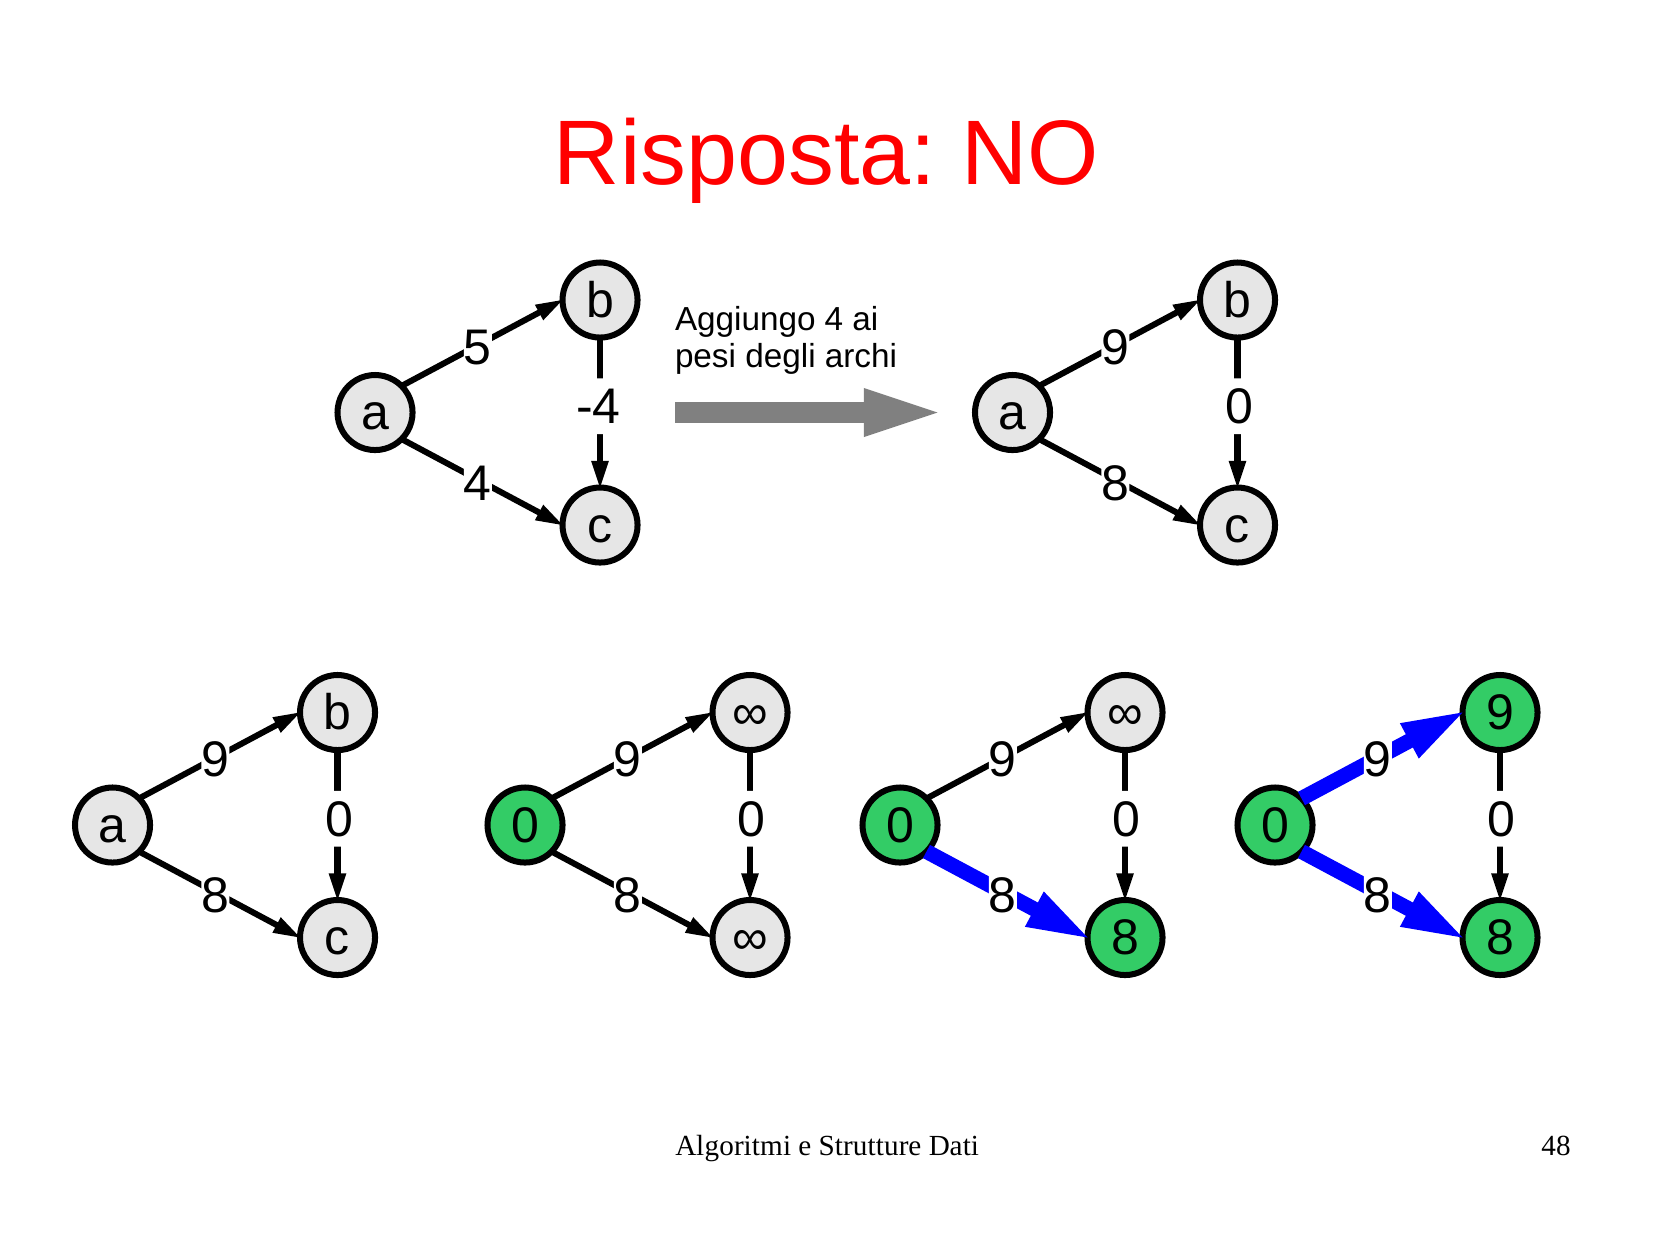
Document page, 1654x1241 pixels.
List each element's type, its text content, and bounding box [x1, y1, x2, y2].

text_box 9 [201, 731, 230, 788]
text_box 0 [862, 787, 938, 863]
text_box c [1200, 487, 1276, 563]
text_box 4 [463, 455, 492, 511]
text_box 0 [1225, 378, 1271, 435]
text_box 9 [1101, 319, 1130, 376]
text_box 0 [1237, 787, 1313, 863]
text_box 0 [487, 787, 563, 863]
text_box 8 [1462, 900, 1538, 976]
text_box 5 [463, 319, 492, 376]
text_box ∞ [712, 900, 788, 976]
text_box 8 [1101, 455, 1130, 511]
text_box 0 [325, 790, 371, 847]
text_box c [562, 487, 638, 563]
text_box b [562, 262, 638, 338]
text_box Aggiungo 4 ai pesi degli archi [675, 300, 938, 383]
text_box a [975, 375, 1051, 451]
text_box b [1200, 262, 1276, 338]
title Risposta: NO [82, 49, 1571, 257]
text_box -4 [576, 378, 621, 435]
text_box 8 [613, 867, 642, 924]
text_box 0 [1487, 790, 1516, 847]
text_box 8 [988, 867, 1017, 924]
text_box c [300, 900, 376, 976]
text_box b [300, 675, 376, 750]
text_box 8 [1363, 867, 1392, 924]
text_box ∞ [1087, 675, 1163, 750]
text_box 0 [737, 790, 766, 847]
text_box ∞ [712, 675, 788, 750]
text_box 9 [988, 731, 1017, 788]
text_box 9 [1462, 675, 1538, 750]
text_box a [75, 787, 151, 863]
text_box 8 [1087, 900, 1163, 976]
text_box a [337, 375, 413, 451]
text_box 9 [613, 731, 642, 788]
text_box 8 [201, 867, 230, 924]
text_box 9 [1363, 731, 1392, 788]
text_box 0 [1112, 790, 1141, 847]
